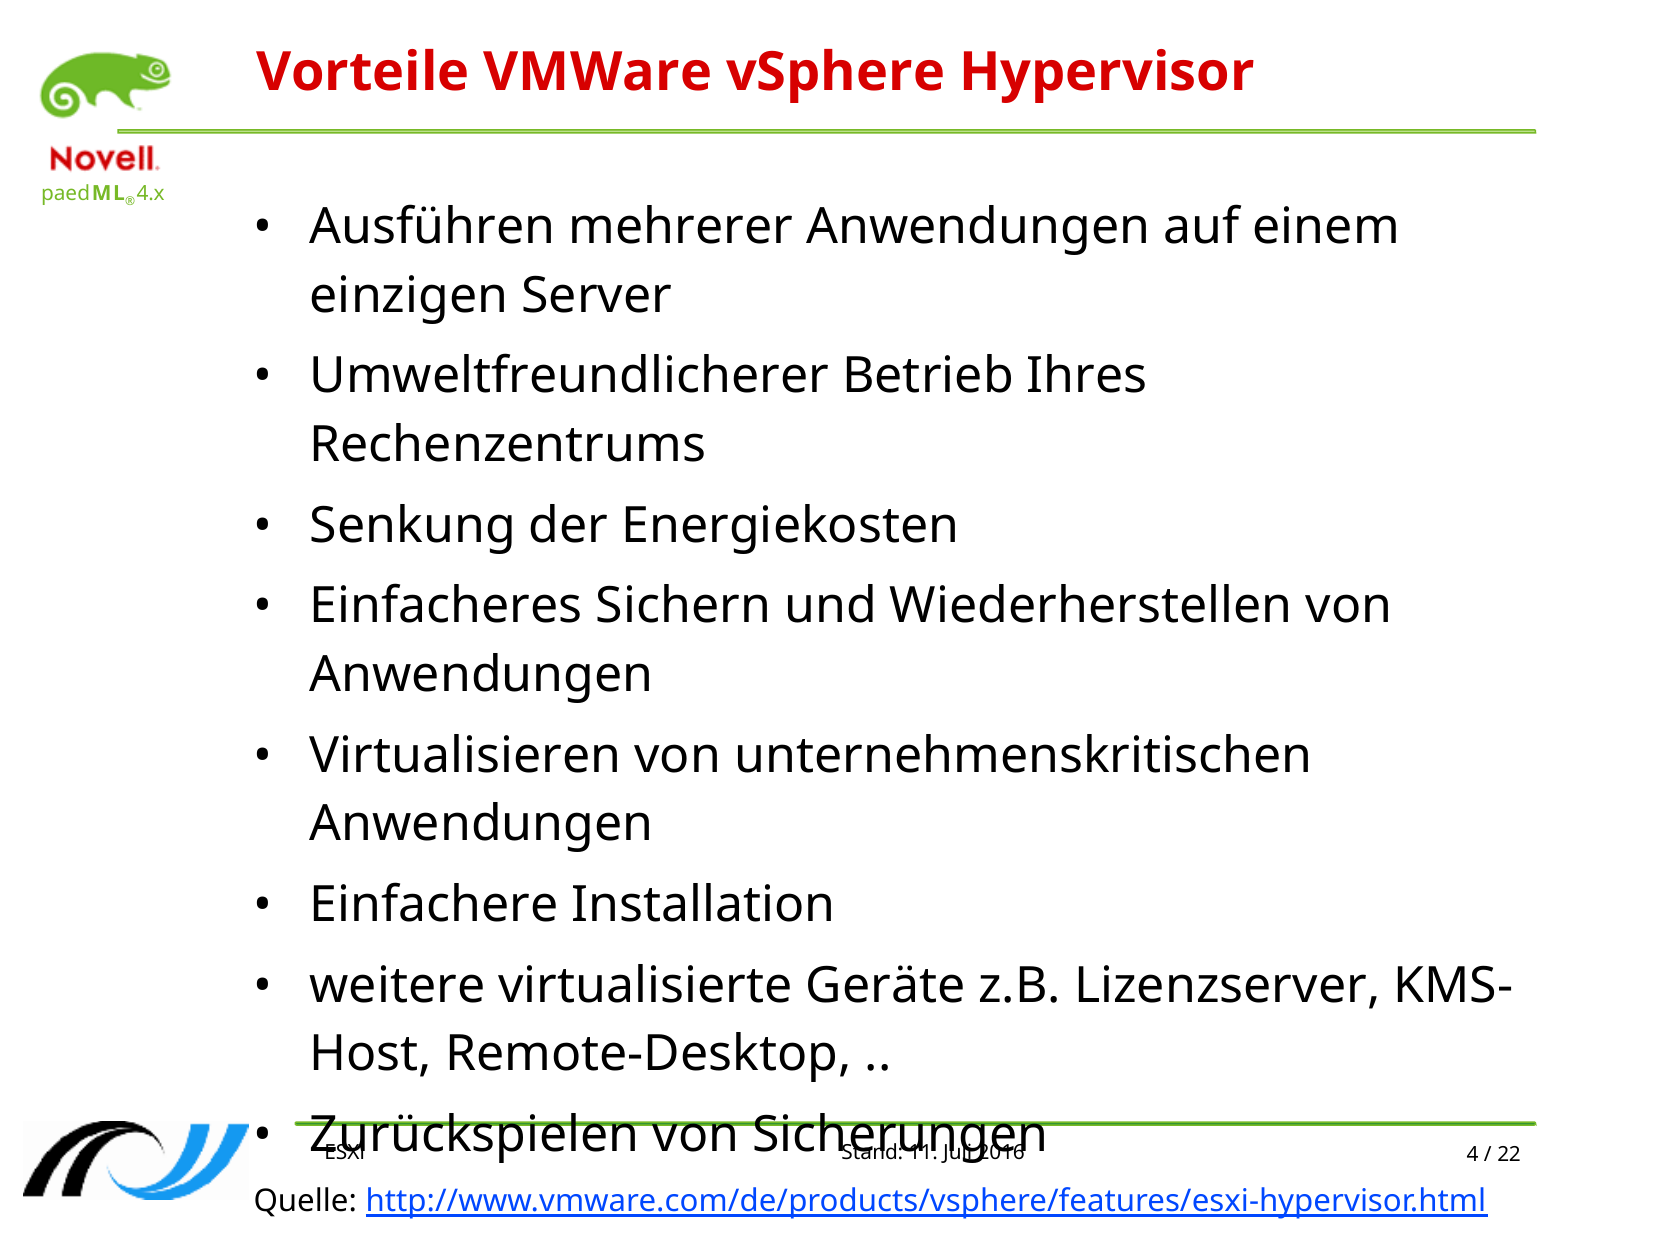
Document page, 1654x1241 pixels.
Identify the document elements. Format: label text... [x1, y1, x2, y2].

title Vorteile VMWare vSphere Hypervisor [256, 17, 1530, 121]
picture [23, 1121, 249, 1200]
picture [26, 35, 184, 193]
list Ausführen mehrerer Anwendungen auf einem einzigen Server Umweltfreundlicherer Betrieb Ihres Rechenzentrums Senkung der Energiekosten Einfacheres Sichern und Wiederherstellen von Anwendungen Virtualisieren von unternehmenskritischen Anwendungen Einfachere Installation weitere virtualisierte Geräte z.B. Lizenzserver, KMS-Host, Remote-Desktop, .. Zurückspielen von Sicherungen Quelle: http://www.vmware.com/de/products/vsphere/features/esxi-hypervisor.html [253, 190, 1530, 1061]
